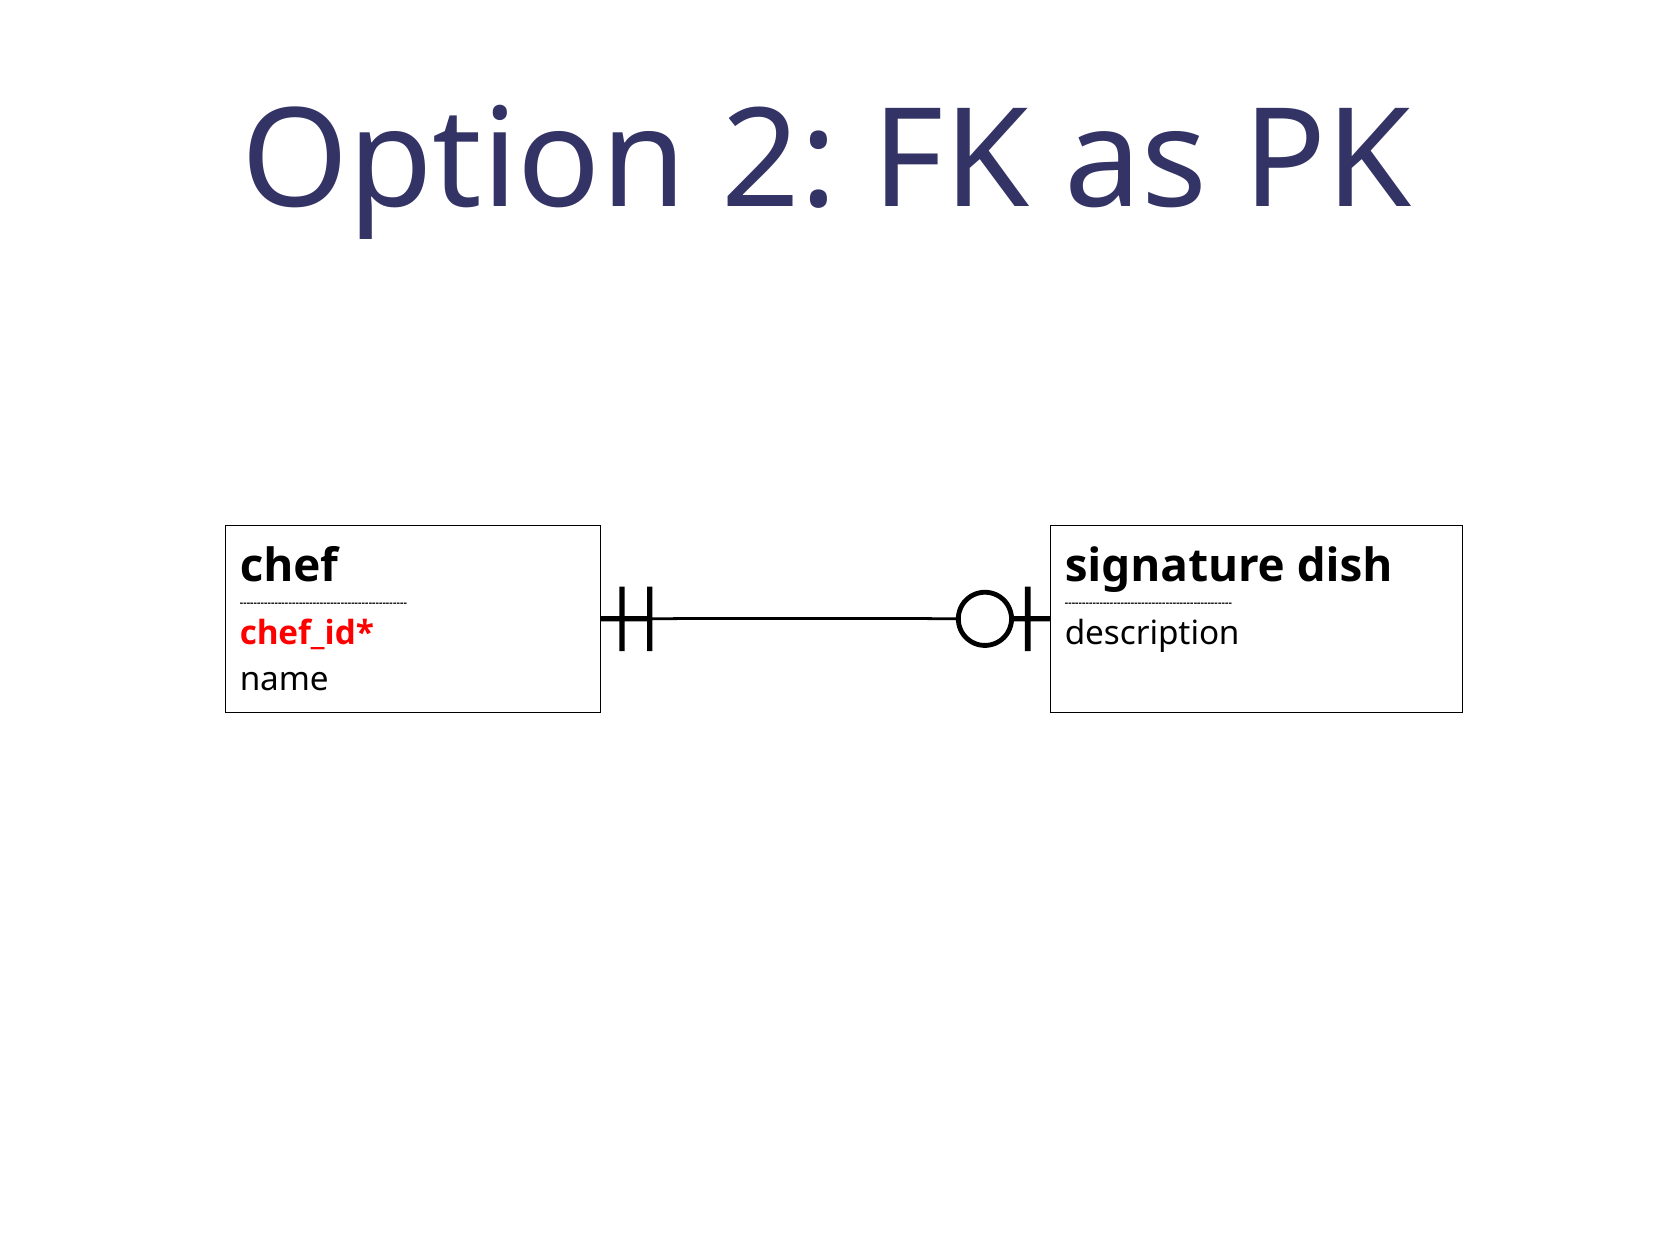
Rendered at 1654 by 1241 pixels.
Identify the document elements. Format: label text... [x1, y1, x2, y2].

text_box signature dish ------------------------------------------------ description [1050, 525, 1463, 713]
title Option 2: FK as PK [0, 49, 1654, 257]
text_box chef ------------------------------------------------ chef_id* name [225, 525, 601, 713]
